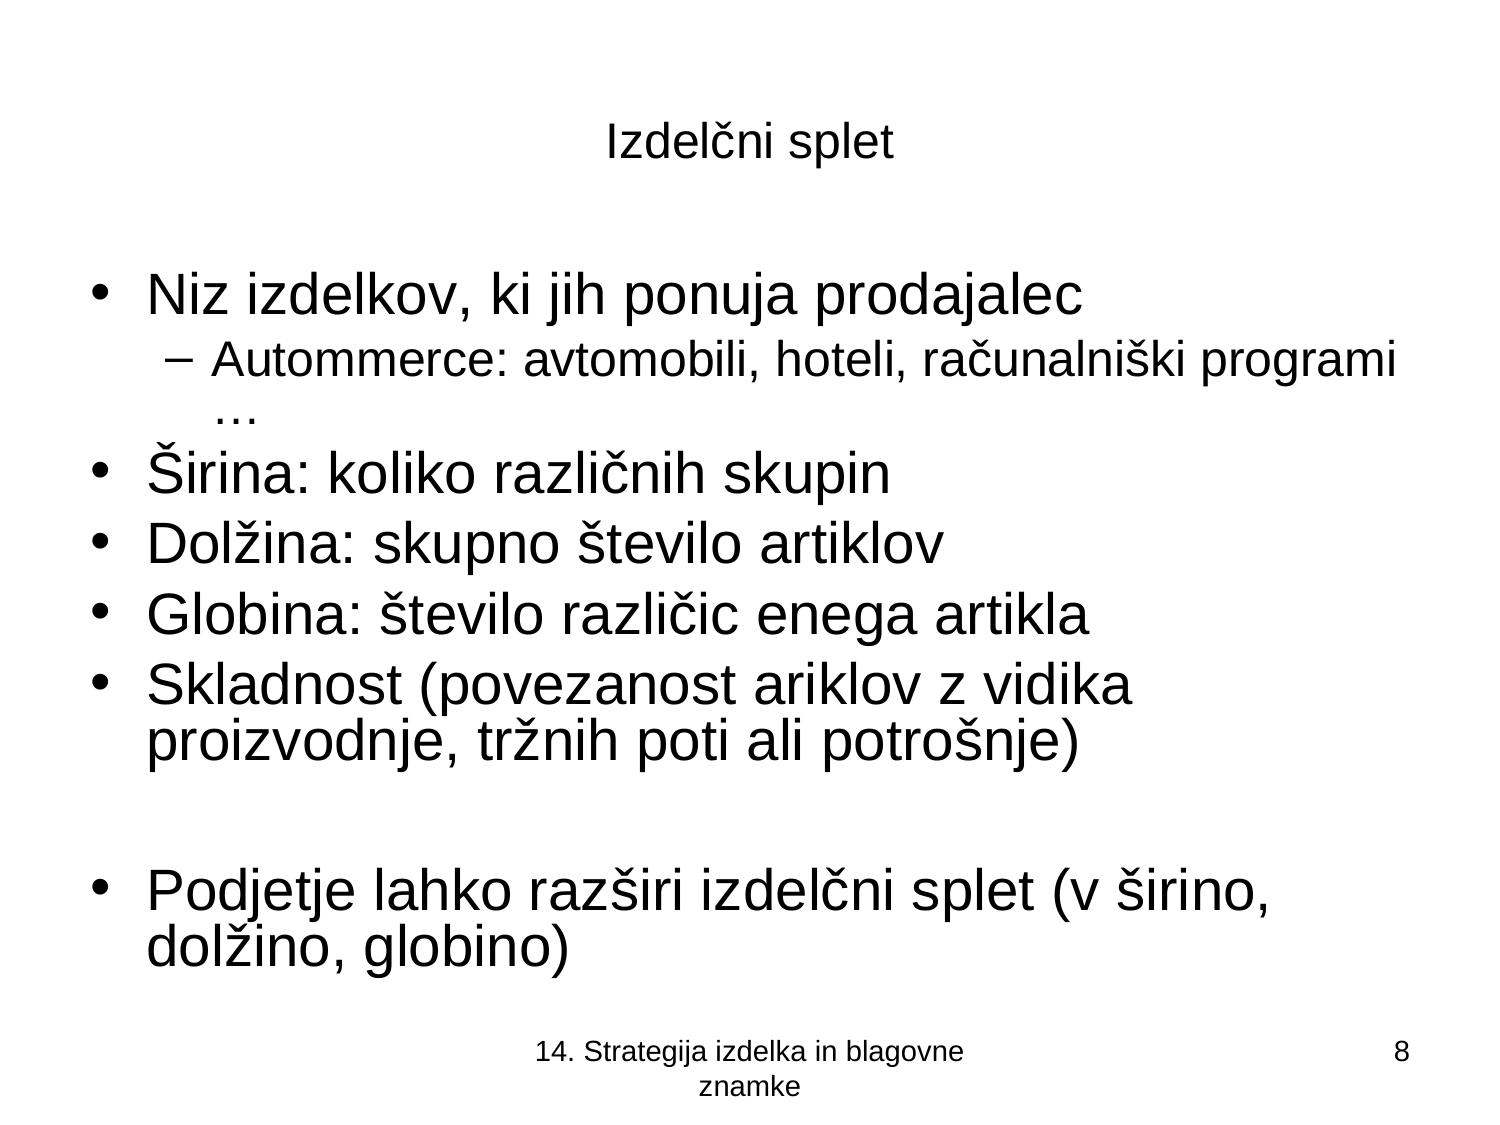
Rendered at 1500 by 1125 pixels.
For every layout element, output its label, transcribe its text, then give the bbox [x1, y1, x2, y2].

text_box 14. Strategija izdelka in blagovne znamke [512, 1024, 988, 1103]
text_box <number> [1074, 1024, 1426, 1103]
title Izdelčni splet [75, 45, 1426, 233]
list Niz izdelkov, ki jih ponuja prodajalec Autommerce: avtomobili, hoteli, računalniški programi … Širina: koliko različnih skupin Dolžina: skupno število artiklov Globina: število različic enega artikla Skladnost (povezanost ariklov z vidika proizvodnje, tržnih poti ali potrošnje) Podjetje lahko razširi izdelčni splet (v širino, dolžino, globino) [75, 262, 1426, 1006]
